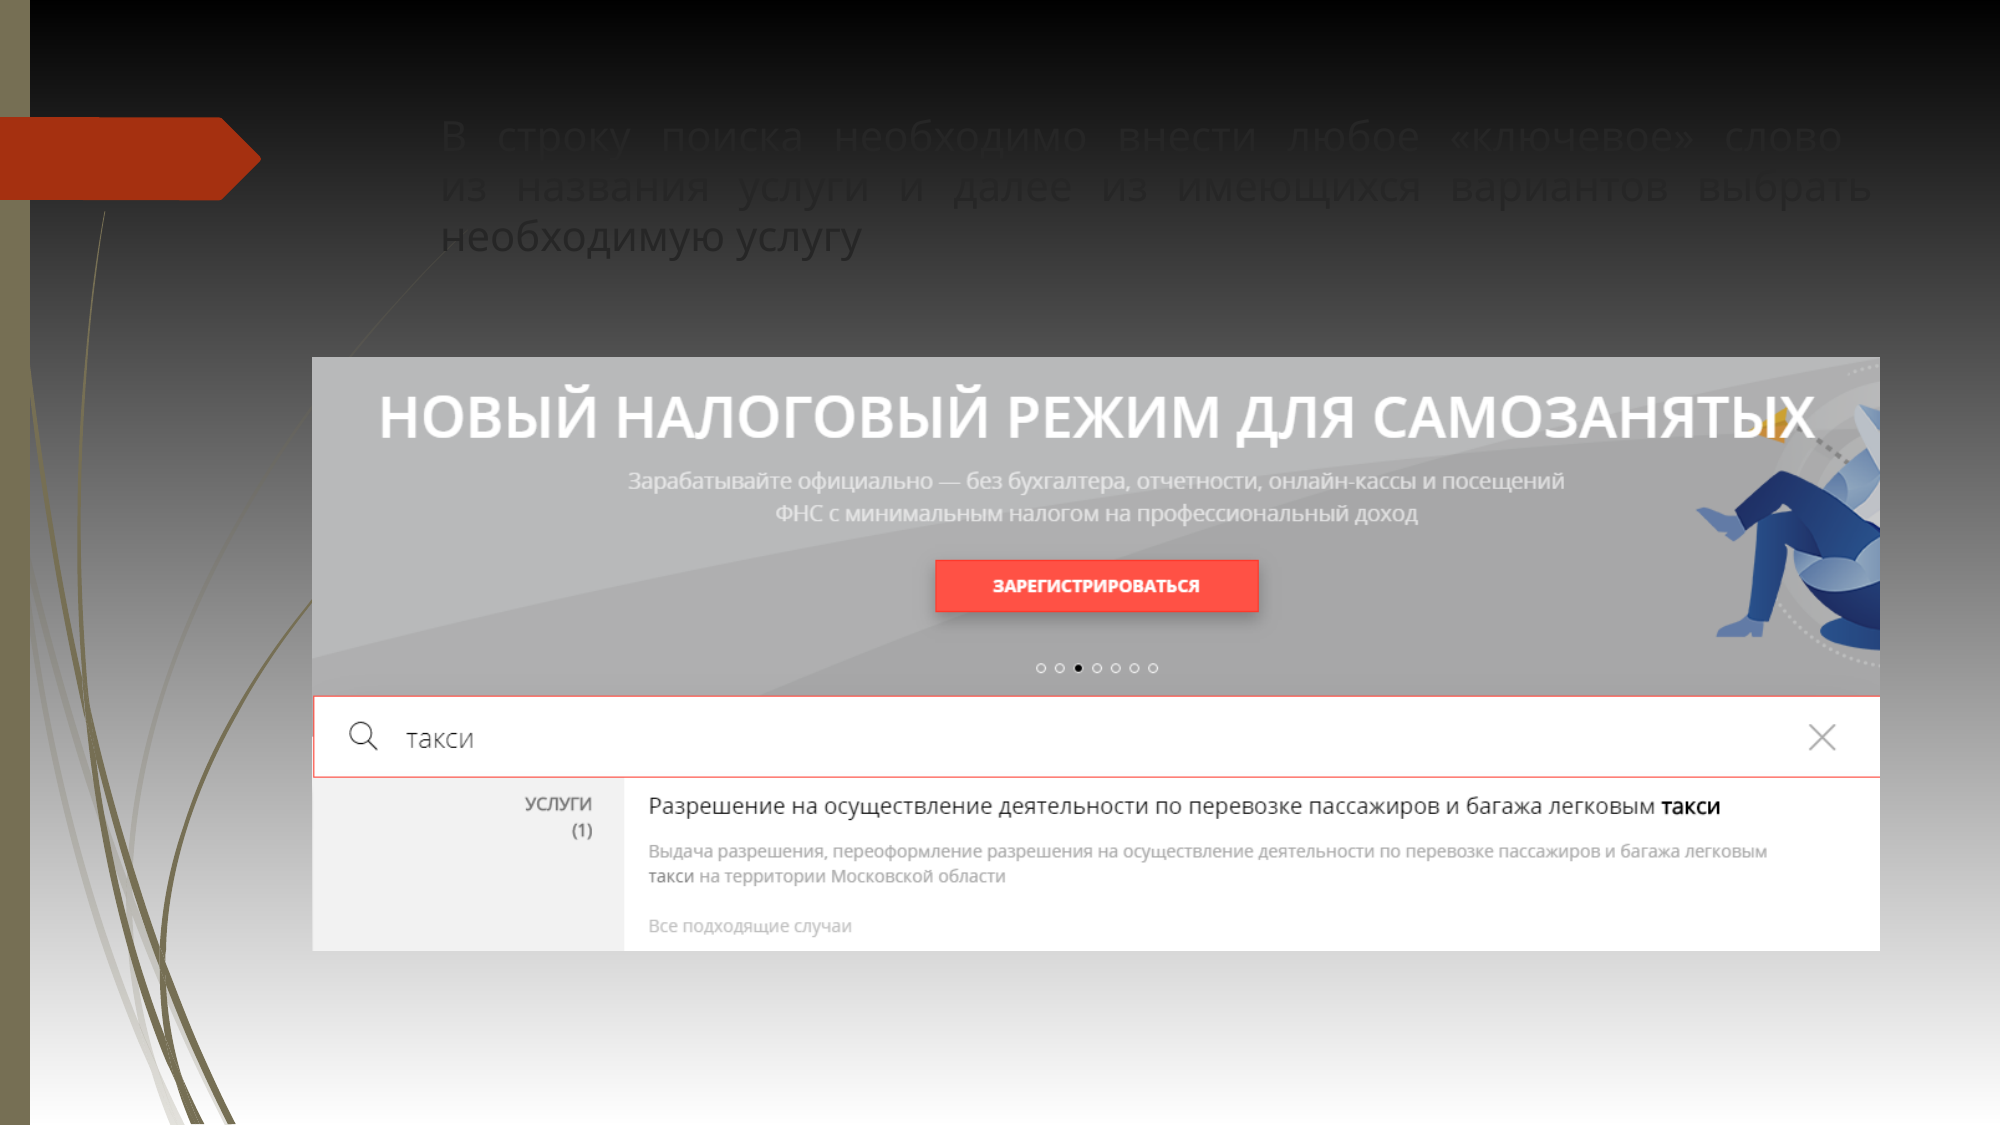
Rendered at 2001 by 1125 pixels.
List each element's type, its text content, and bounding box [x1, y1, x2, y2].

picture [312, 357, 1880, 951]
title В строку поиска необходимо внести любое «ключевое» слово из названия услуги и далее из имеющихся вариантов выбрать необходимую услугу [425, 102, 1888, 313]
